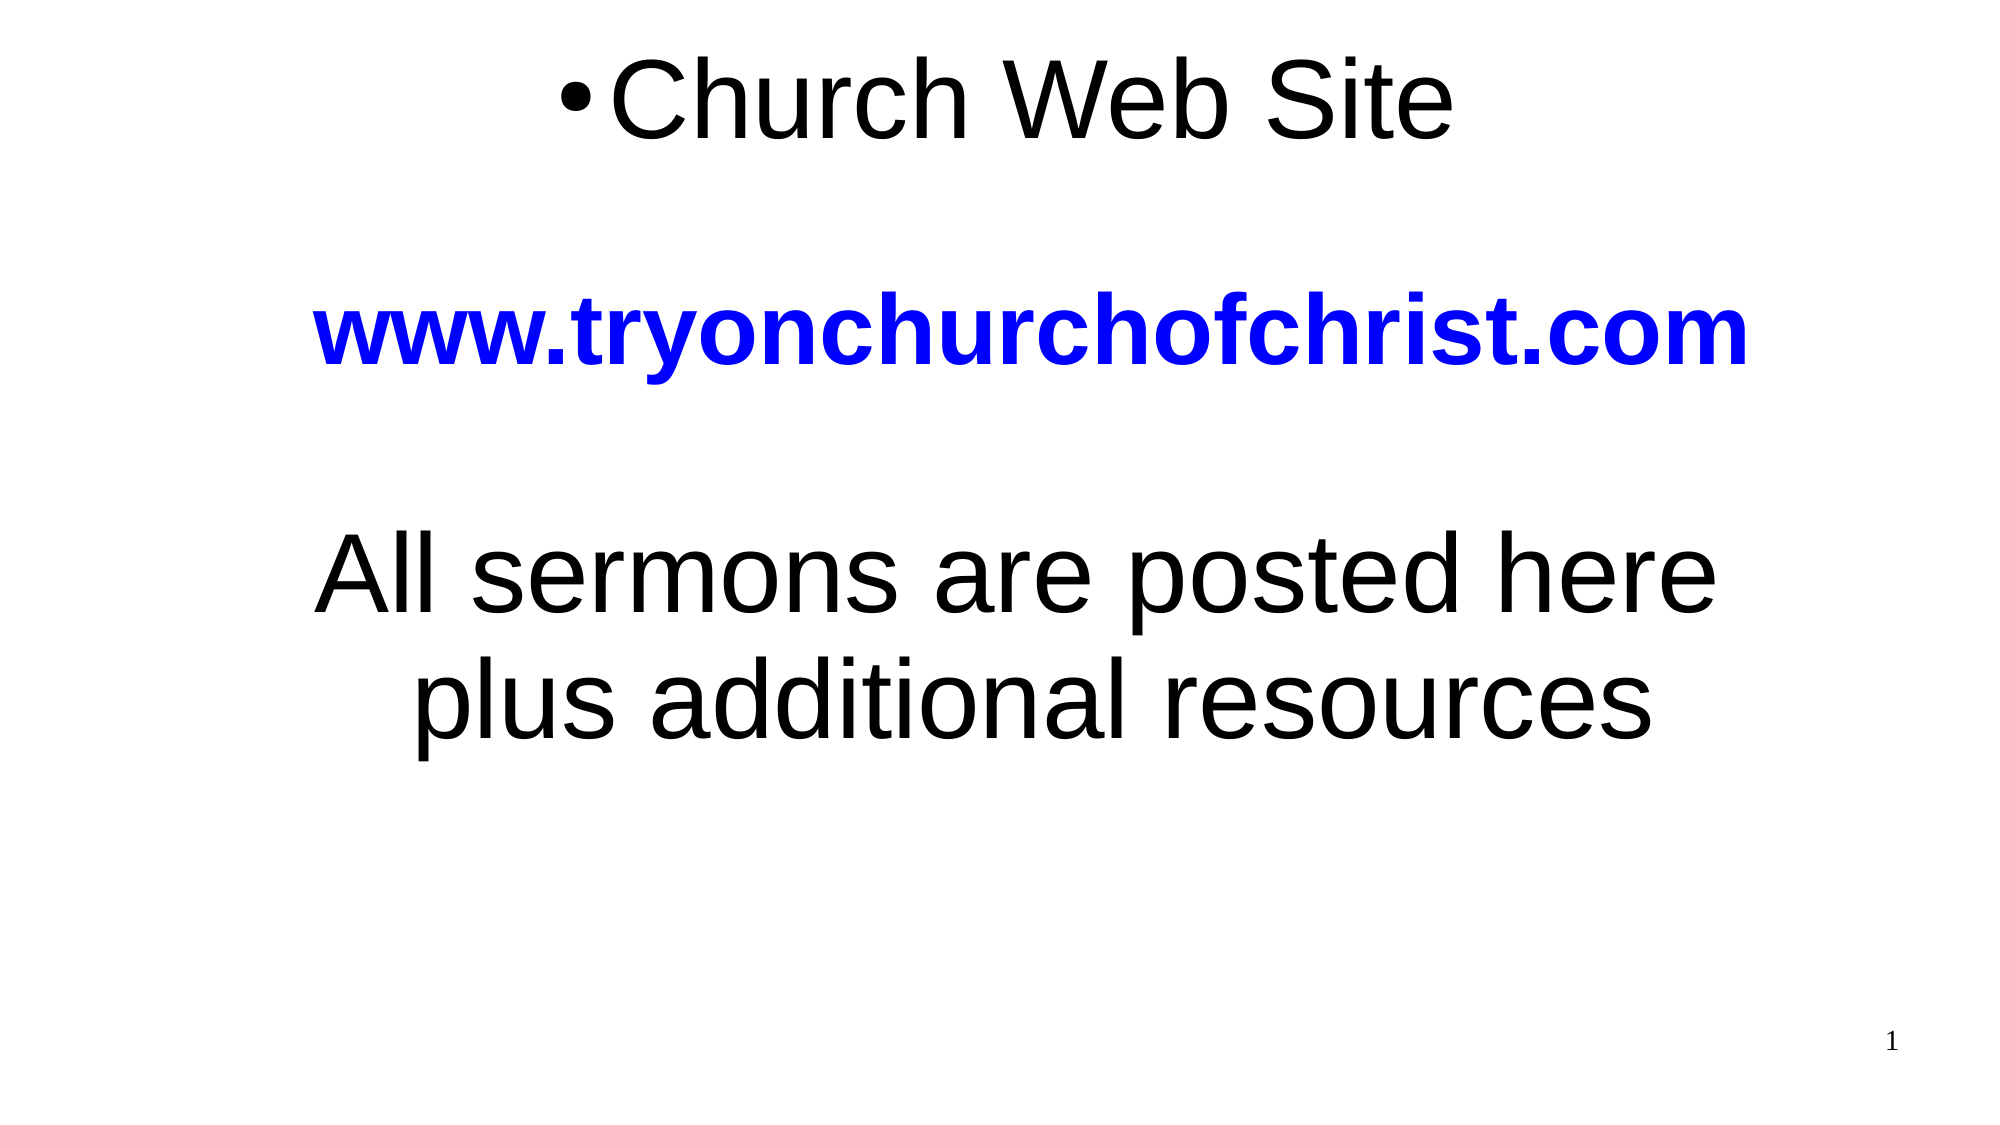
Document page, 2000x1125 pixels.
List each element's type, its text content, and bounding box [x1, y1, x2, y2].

list Church Web Site www.tryonchurchofchrist.com All sermons are posted here plus additional resources [45, 36, 1951, 1125]
